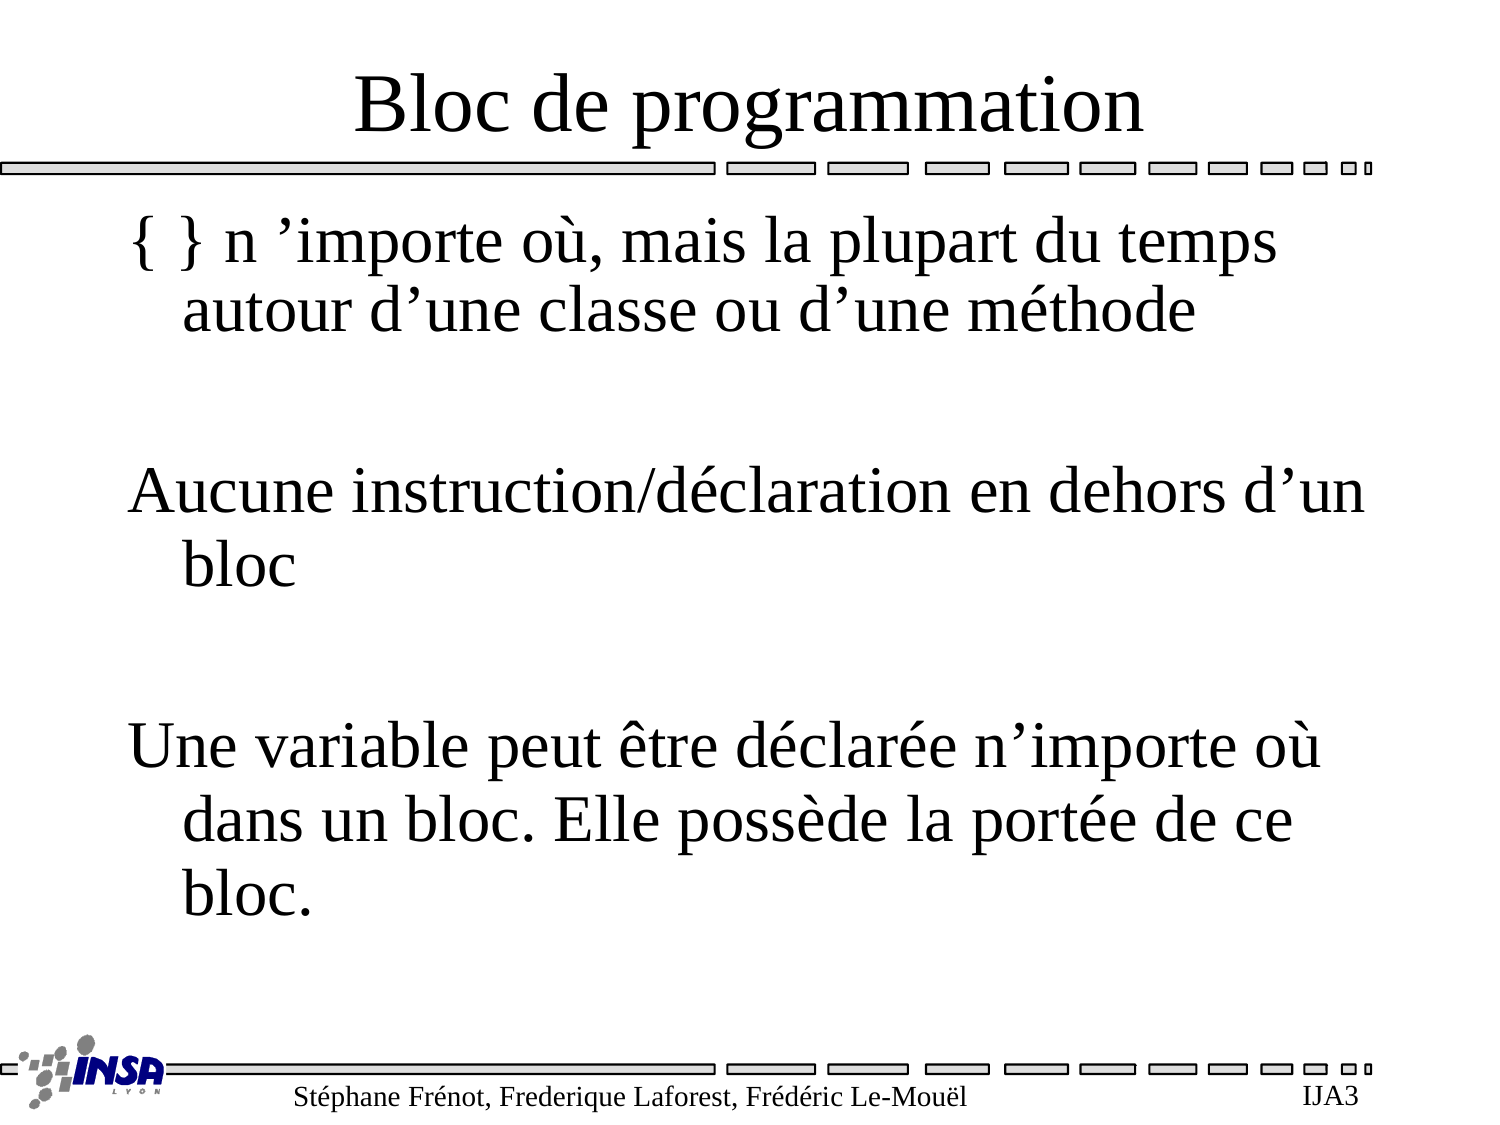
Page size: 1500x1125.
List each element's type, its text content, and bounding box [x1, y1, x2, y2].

list { } n ’importe où, mais la plupart du temps autour d’une classe ou d’une méthode Aucune instruction/déclaration en dehors d’un bloc Une variable peut être déclarée n’importe où dans un bloc. Elle possède la portée de ce bloc. [112, 200, 1388, 996]
title Bloc de programmation [112, 12, 1388, 200]
